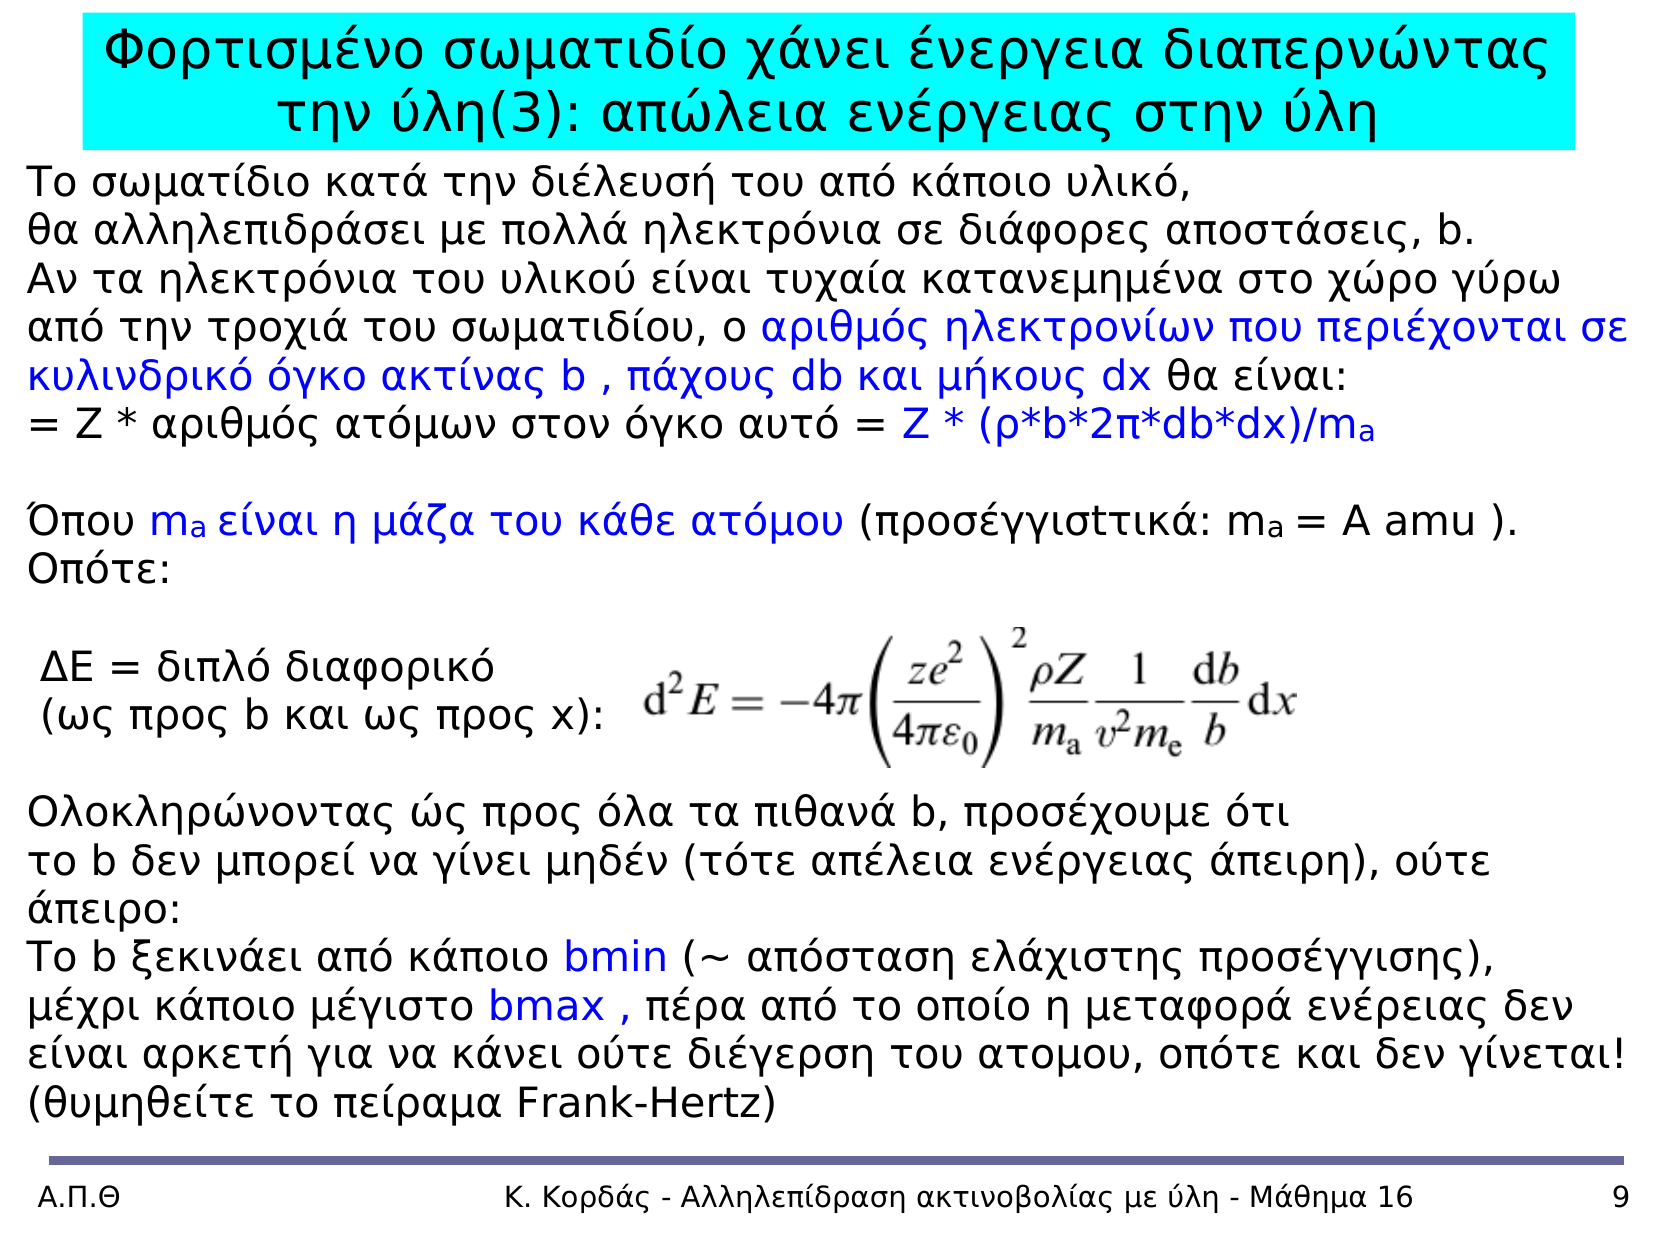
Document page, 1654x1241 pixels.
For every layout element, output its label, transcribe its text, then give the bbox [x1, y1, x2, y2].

picture [621, 627, 1297, 768]
text_box Το σωματίδιο κατά την διέλευσή του από κάποιο υλικό, θα αλληλεπιδράσει με πολλά ηλεκτρόνια σε διάφορες αποστάσεις, b. Αν τα ηλεκτρόνια του υλικού είναι τυχαία κατανεμημένα στο χώρο γύρω από την τροχιά του σωματιδίου, ο αριθμός ηλεκτρονίων που περιέχονται σε κυλινδρικό όγκο ακτίνας b , πάχους db και μήκους dx θα είναι: = Z * αριθμός ατόμων στον όγκο αυτό = Ζ * (ρ*b*2π*db*dx)/ma Όπου ma είναι η μάζα του κάθε ατόμου (προσέγγισtτικά: ma = Α amu ). Οπότε: ΔΕ = διπλό διαφορικό (ως προς b και ως προς x): Ολοκληρώνοντας ώς προς όλα τα πιθανά b, προσέχουμε ότι το b δεν μπορεί να γίνει μηδέν (τότε απέλεια ενέργειας άπειρη), ούτε άπειρο: Το b ξεκινάει από κάποιο bmin (~ απόσταση ελάχιστης προσέγγισης), μέχρι κάποιο μέγιστο bmax , πέρα από το οποίο η μεταφορά ενέρειας δεν είναι αρκετή για να κάνει ούτε διέγερση του ατομου, οπότε και δεν γίνεται! (θυμηθείτε το πείραμα Frank-Hertz) [11, 150, 1654, 1241]
title Φορτισμένο σωματιδίο χάνει ένεργεια διαπερνώντας την ύλη(3): απώλεια ενέργειας στην ύλη [82, 12, 1576, 150]
